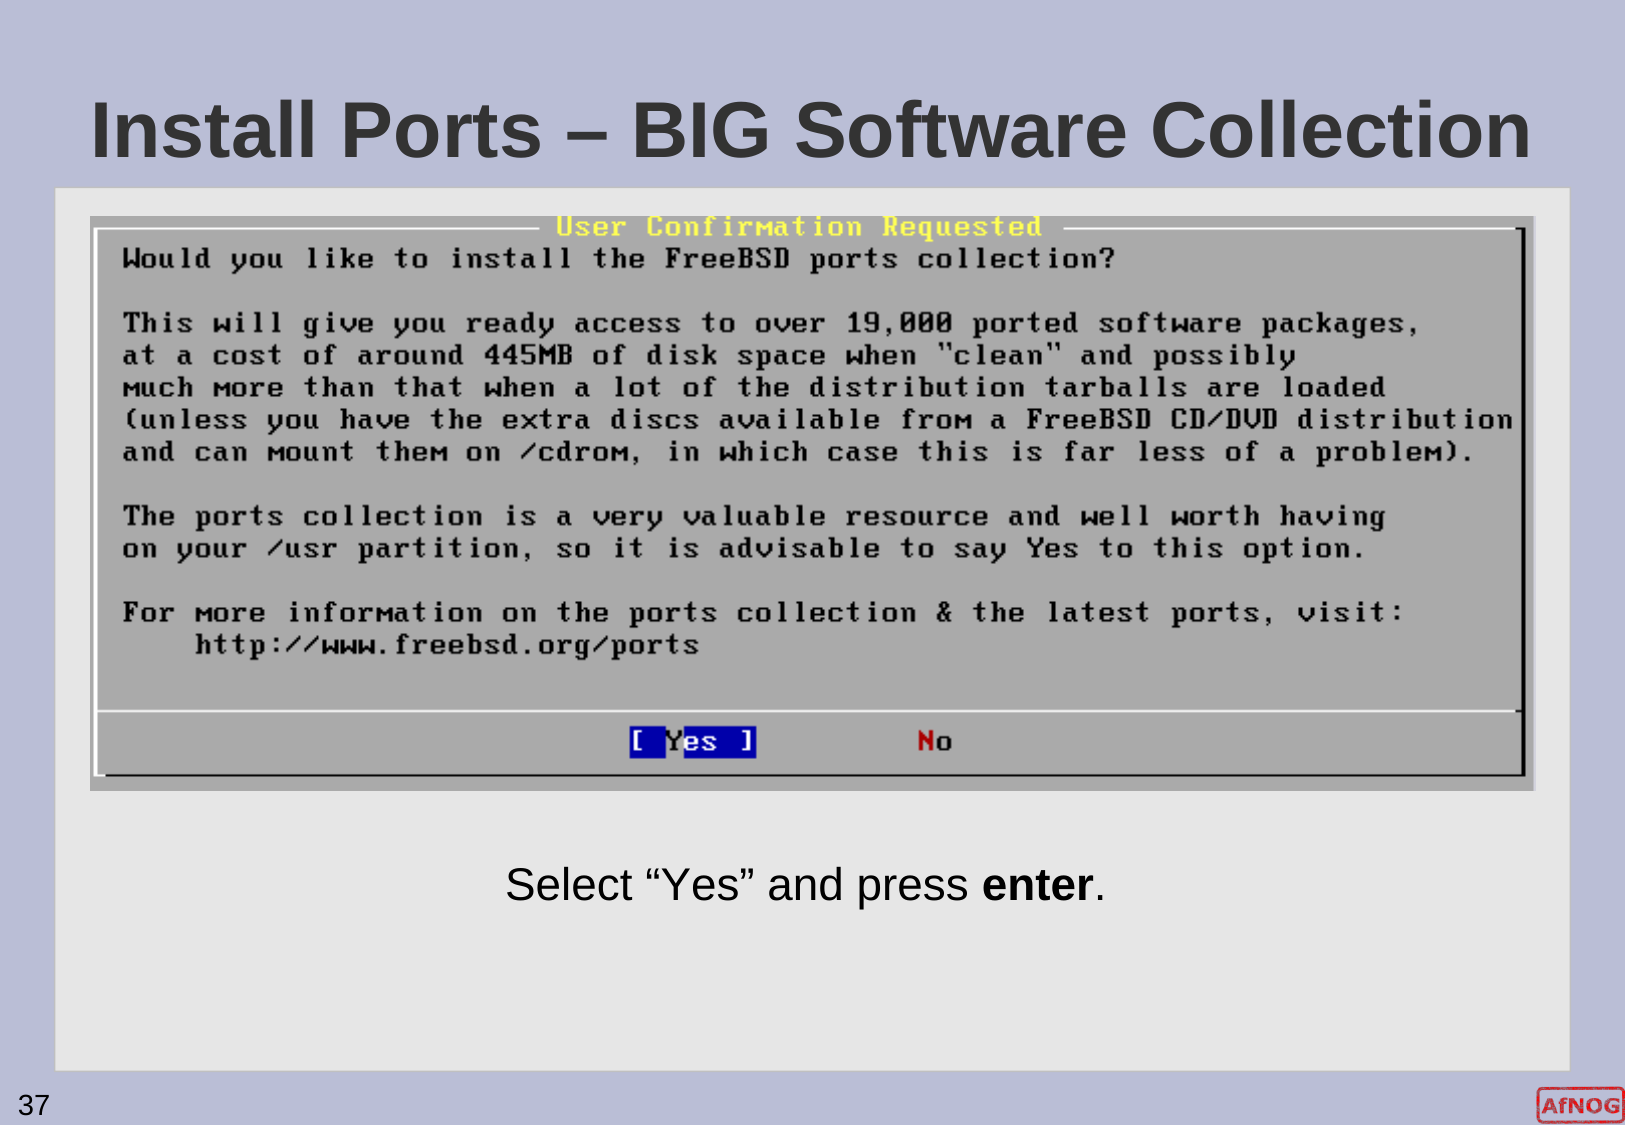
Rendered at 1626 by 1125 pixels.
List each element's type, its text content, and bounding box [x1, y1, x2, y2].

text_box Select “Yes” and press enter. [82, 850, 1530, 1005]
picture [1535, 1085, 1626, 1125]
picture [90, 216, 1536, 791]
title Install Ports – BIG Software Collection [54, 44, 1571, 215]
